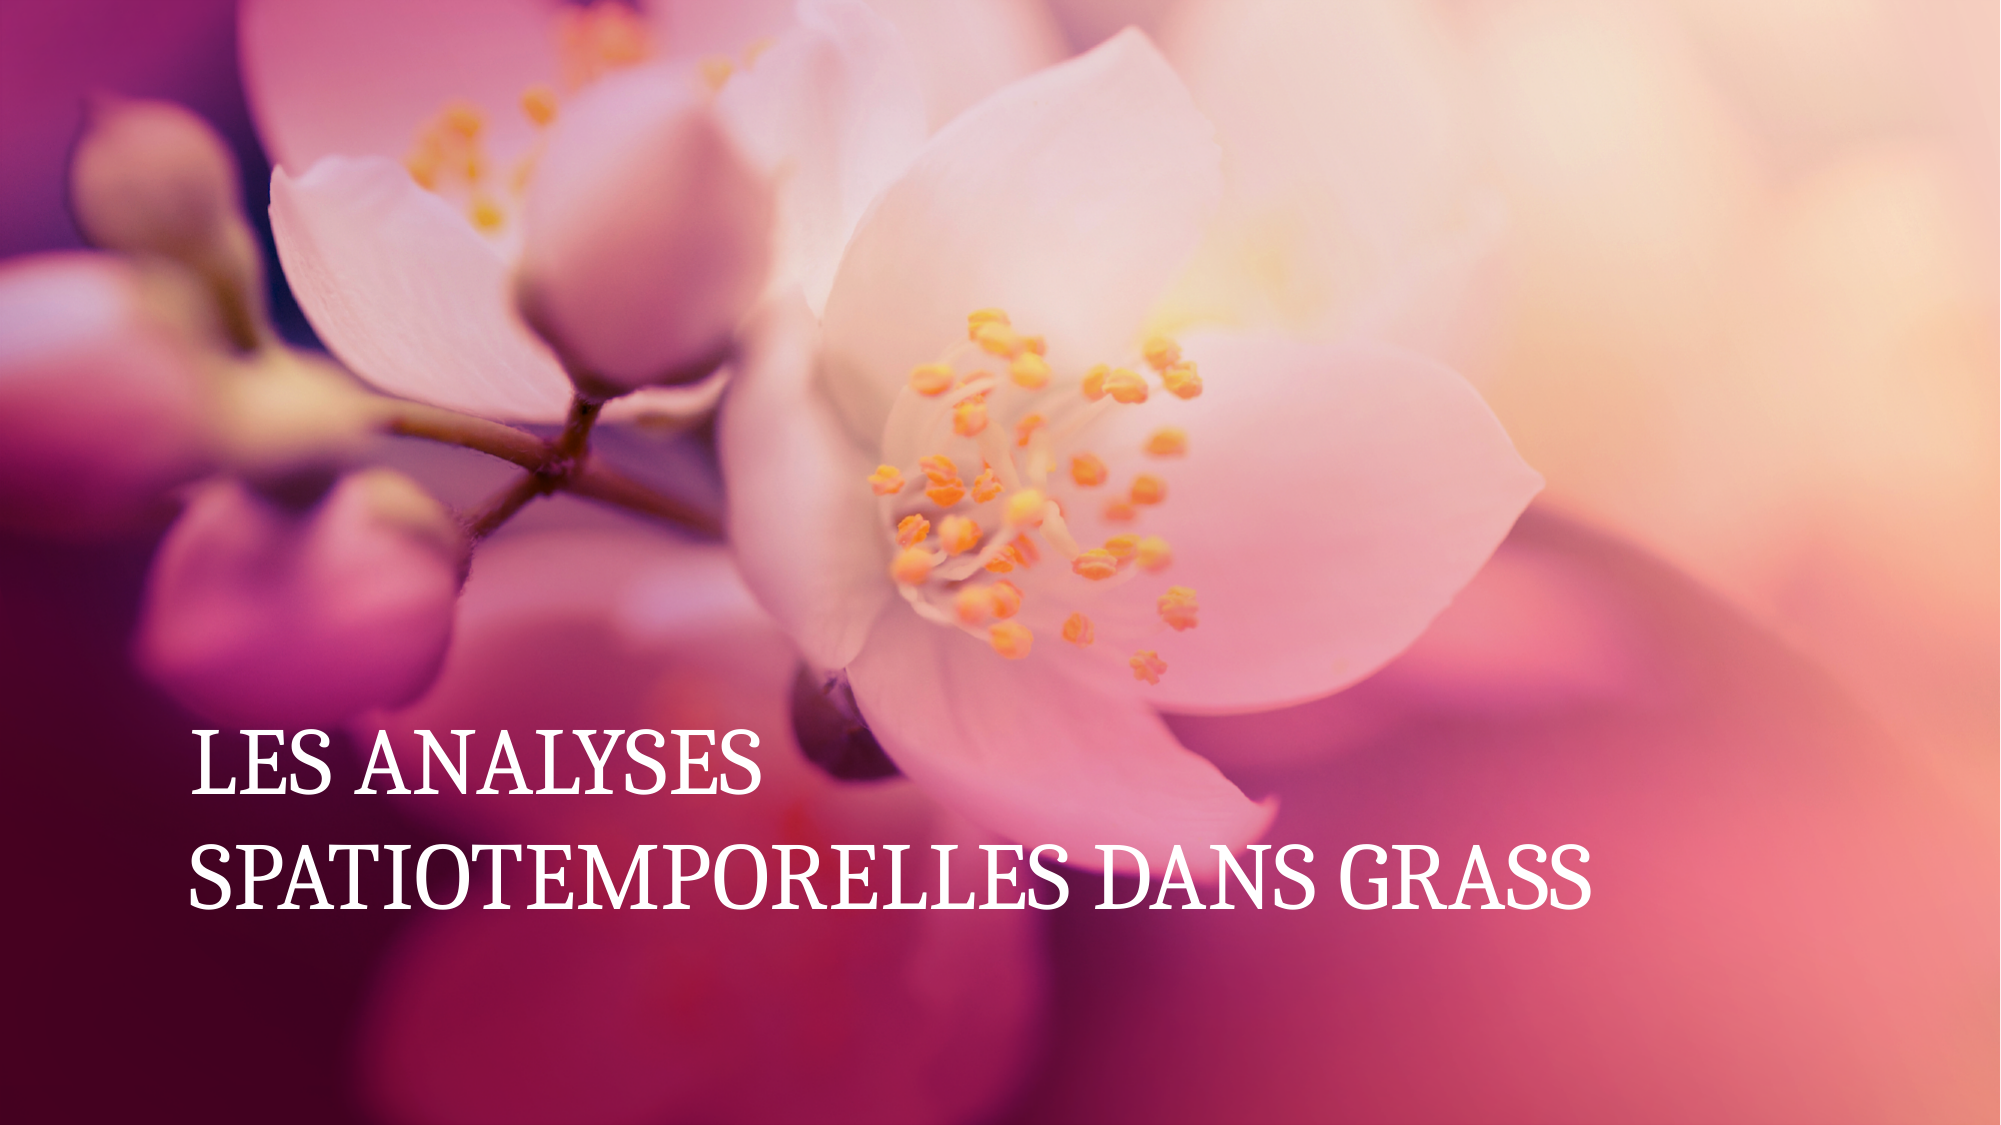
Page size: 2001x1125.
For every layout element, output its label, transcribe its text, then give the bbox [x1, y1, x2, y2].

list LES ANALYSES SPATIOTEMPORELLES DANS GRASS [174, 589, 1624, 937]
picture [0, 0, 2001, 1125]
